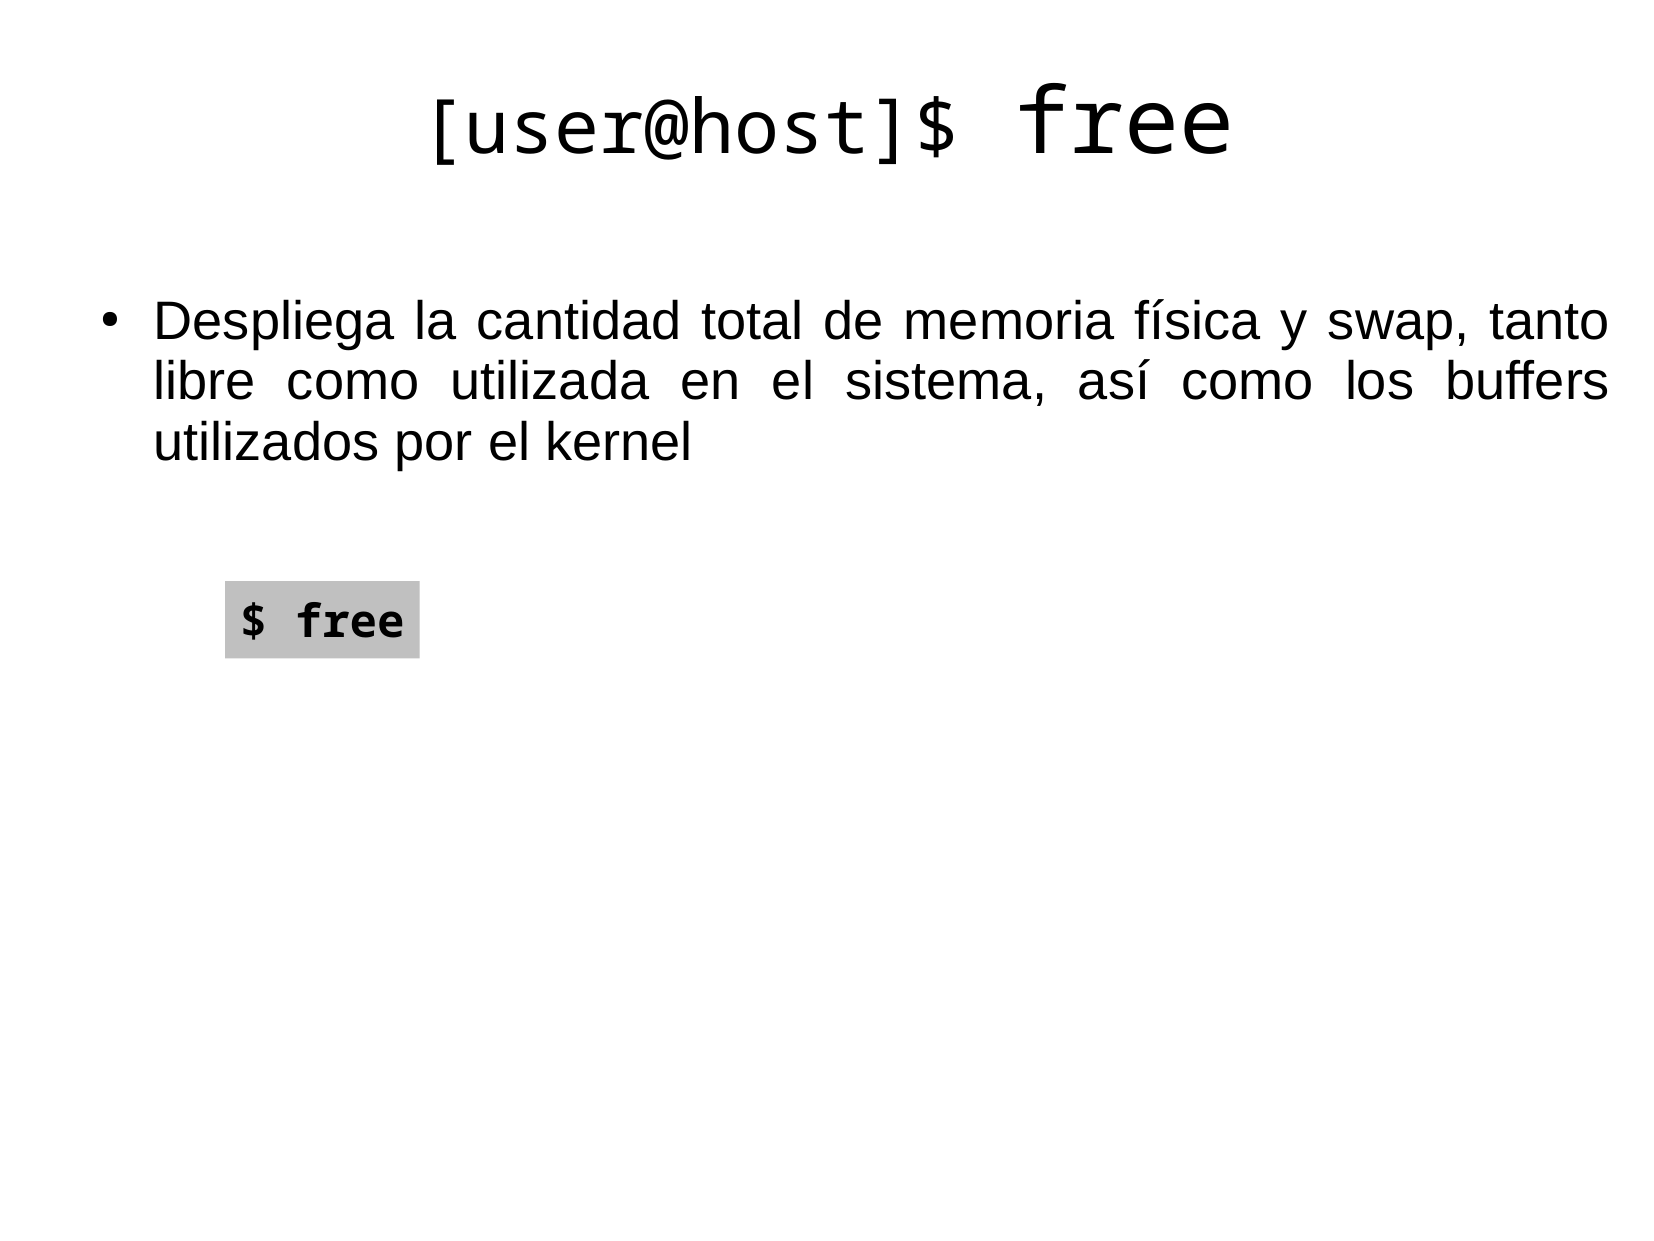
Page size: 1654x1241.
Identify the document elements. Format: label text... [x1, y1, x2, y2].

list Despliega la cantidad total de memoria física y swap, tanto libre como utilizada en el sistema, así como los buffers utilizados por el kernel [82, 290, 1613, 488]
title [user@host]$ free [82, 49, 1571, 188]
text_box $ free [225, 581, 420, 649]
